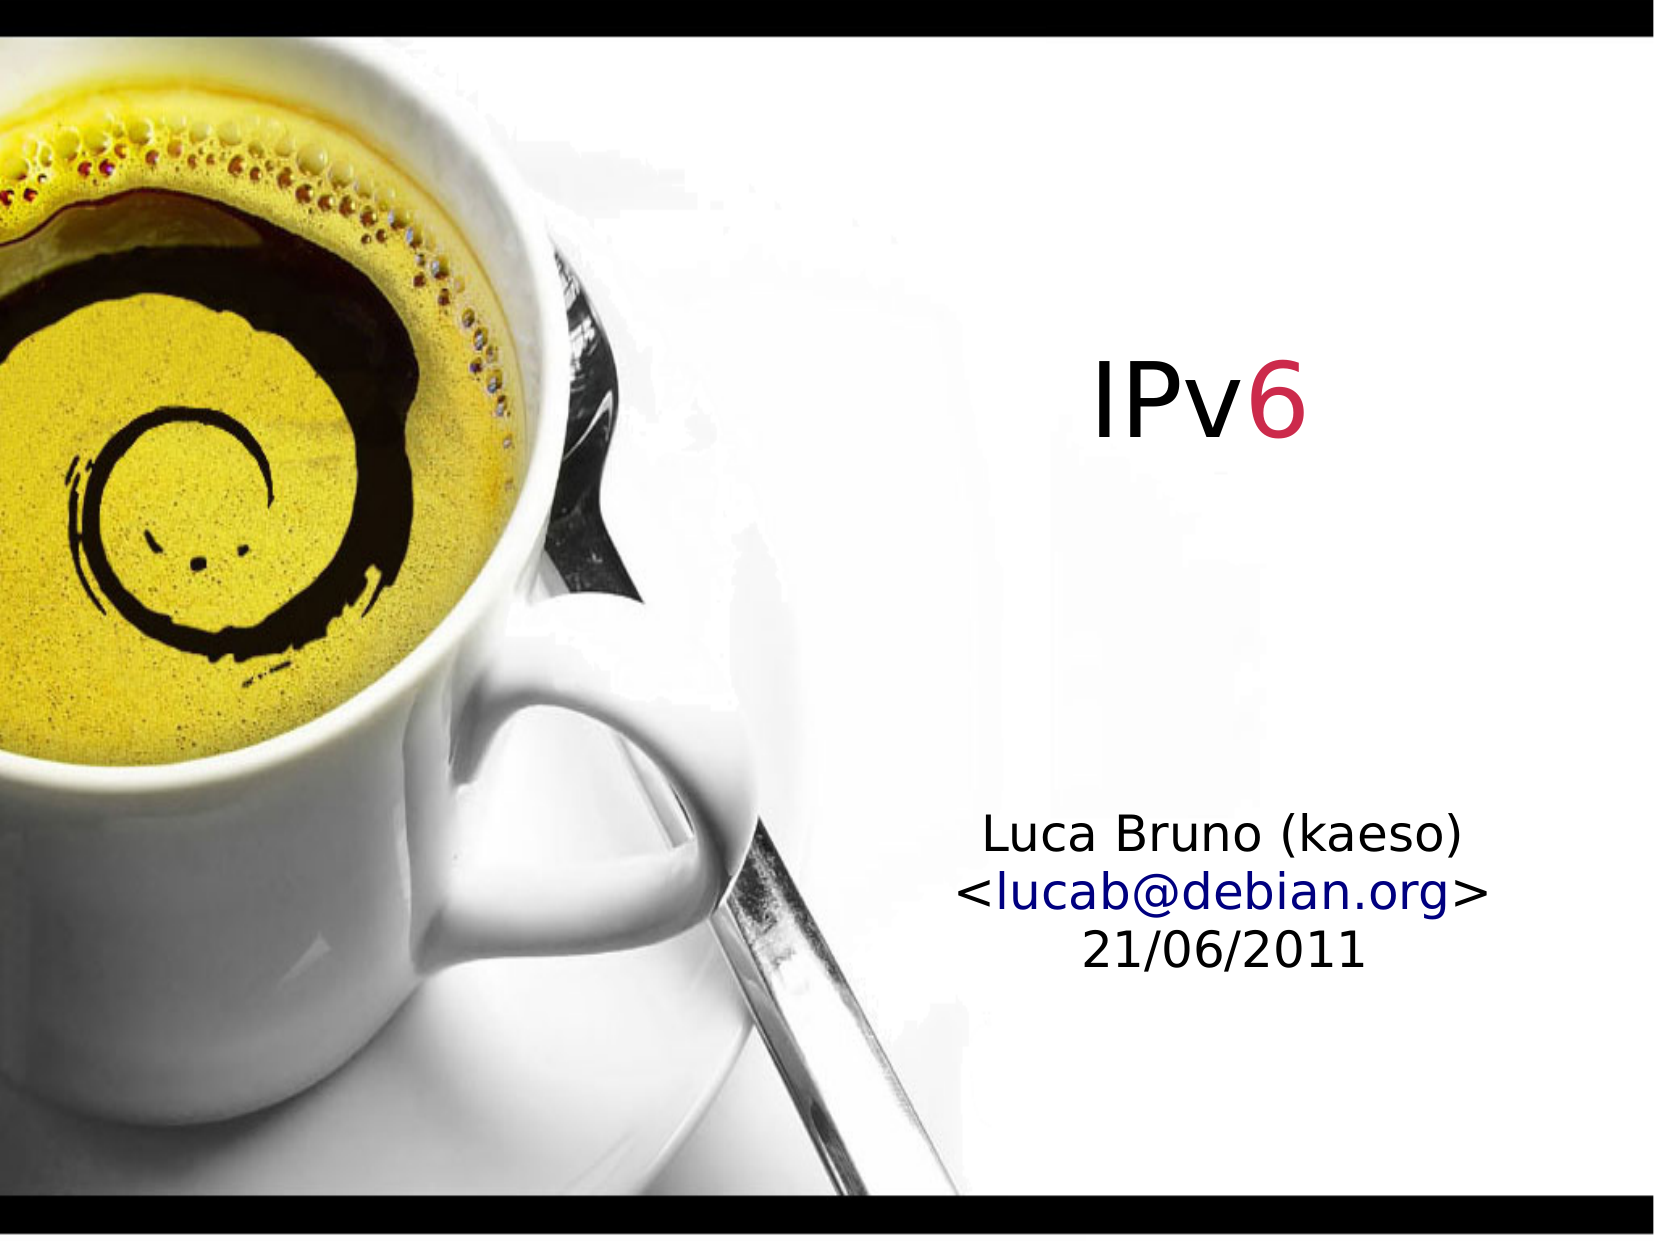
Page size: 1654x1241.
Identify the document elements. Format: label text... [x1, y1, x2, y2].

text_box IPv6 [1074, 333, 1326, 470]
picture [0, 0, 1654, 1241]
text_box Luca Bruno (kaeso) <lucab@debian.org> 21/06/2011 [939, 797, 1507, 987]
